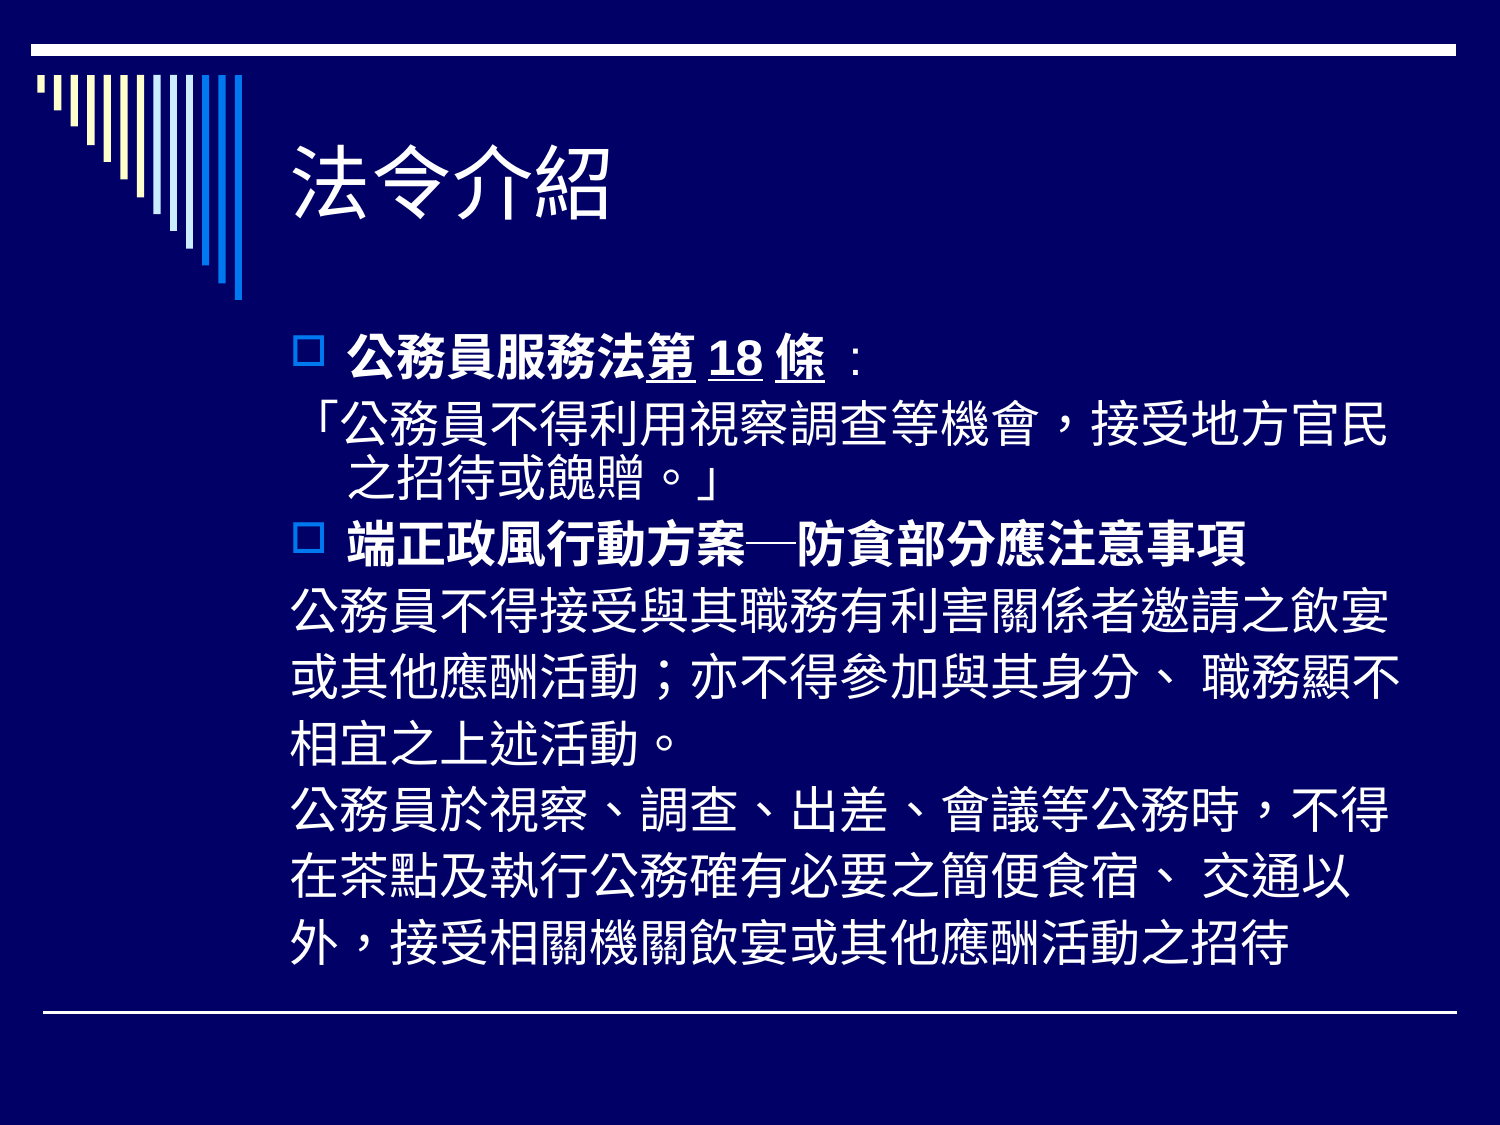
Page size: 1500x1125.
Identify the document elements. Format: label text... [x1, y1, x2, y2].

title 法令介紹 [274, 75, 1425, 288]
list 公務員服務法第18條 : 「公務員不得利用視察調查等機會，接受地方官民之招待或餽贈。」 端正政風行動方案─防貪部分應注意事項 公務員不得接受與其職務有利害關係者邀請之飲宴 或其他應酬活動；亦不得參加與其身分、 職務顯不 相宜之上述活動。 公務員於視察、調查、出差、會議等公務時，不得 在茶點及執行公務確有必要之簡便食宿、 交通以 外，接受相關機關飲宴或其他應酬活動之招待 [274, 324, 1425, 1000]
